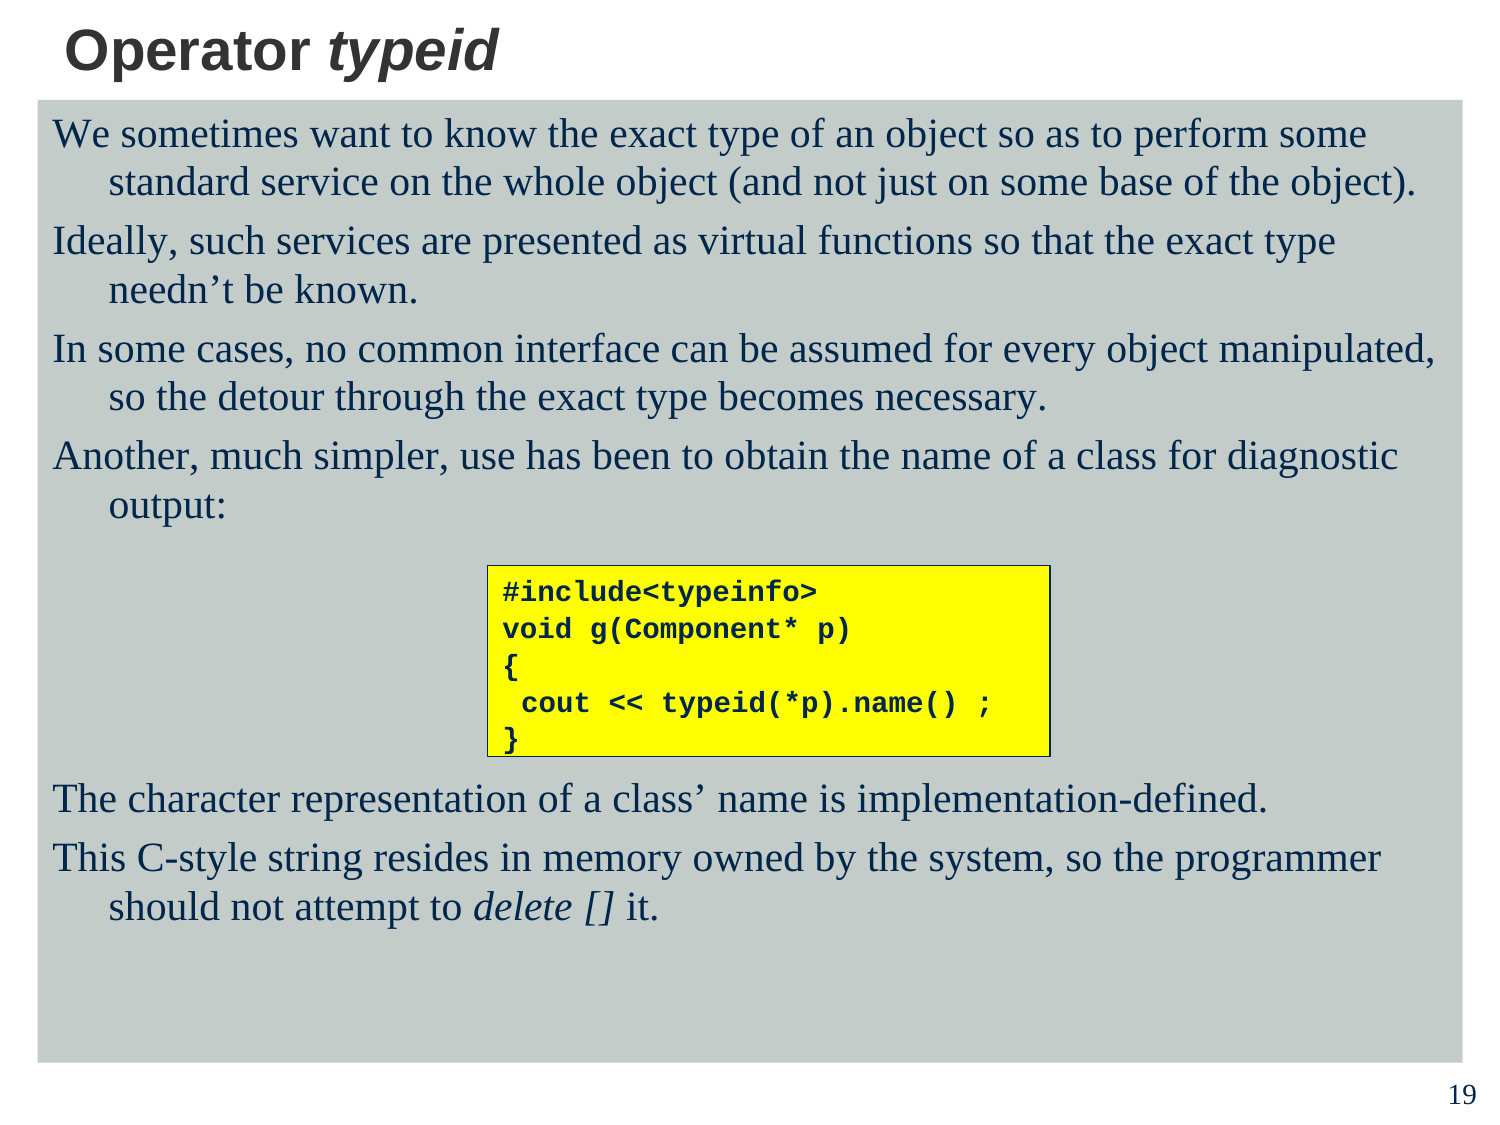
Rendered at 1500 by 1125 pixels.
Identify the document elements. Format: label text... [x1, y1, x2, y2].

list We sometimes want to know the exact type of an object so as to perform some standard service on the whole object (and not just on some base of the object). Ideally, such services are presented as virtual functions so that the exact type needn’t be known. In some cases, no common interface can be assumed for every object manipulated, so the detour through the exact type becomes necessary. Another, much simpler, use has been to obtain the name of a class for diagnostic output: The character representation of a class’ name is implementation-defined. This C-style string resides in memory owned by the system, so the programmer should not attempt to delete [] it. [37, 99, 1463, 1063]
text_box #include<typeinfo> void g(Component* p) { cout << typeid(*p).name() ; } [487, 565, 1051, 765]
title Operator typeid [50, 0, 1450, 91]
